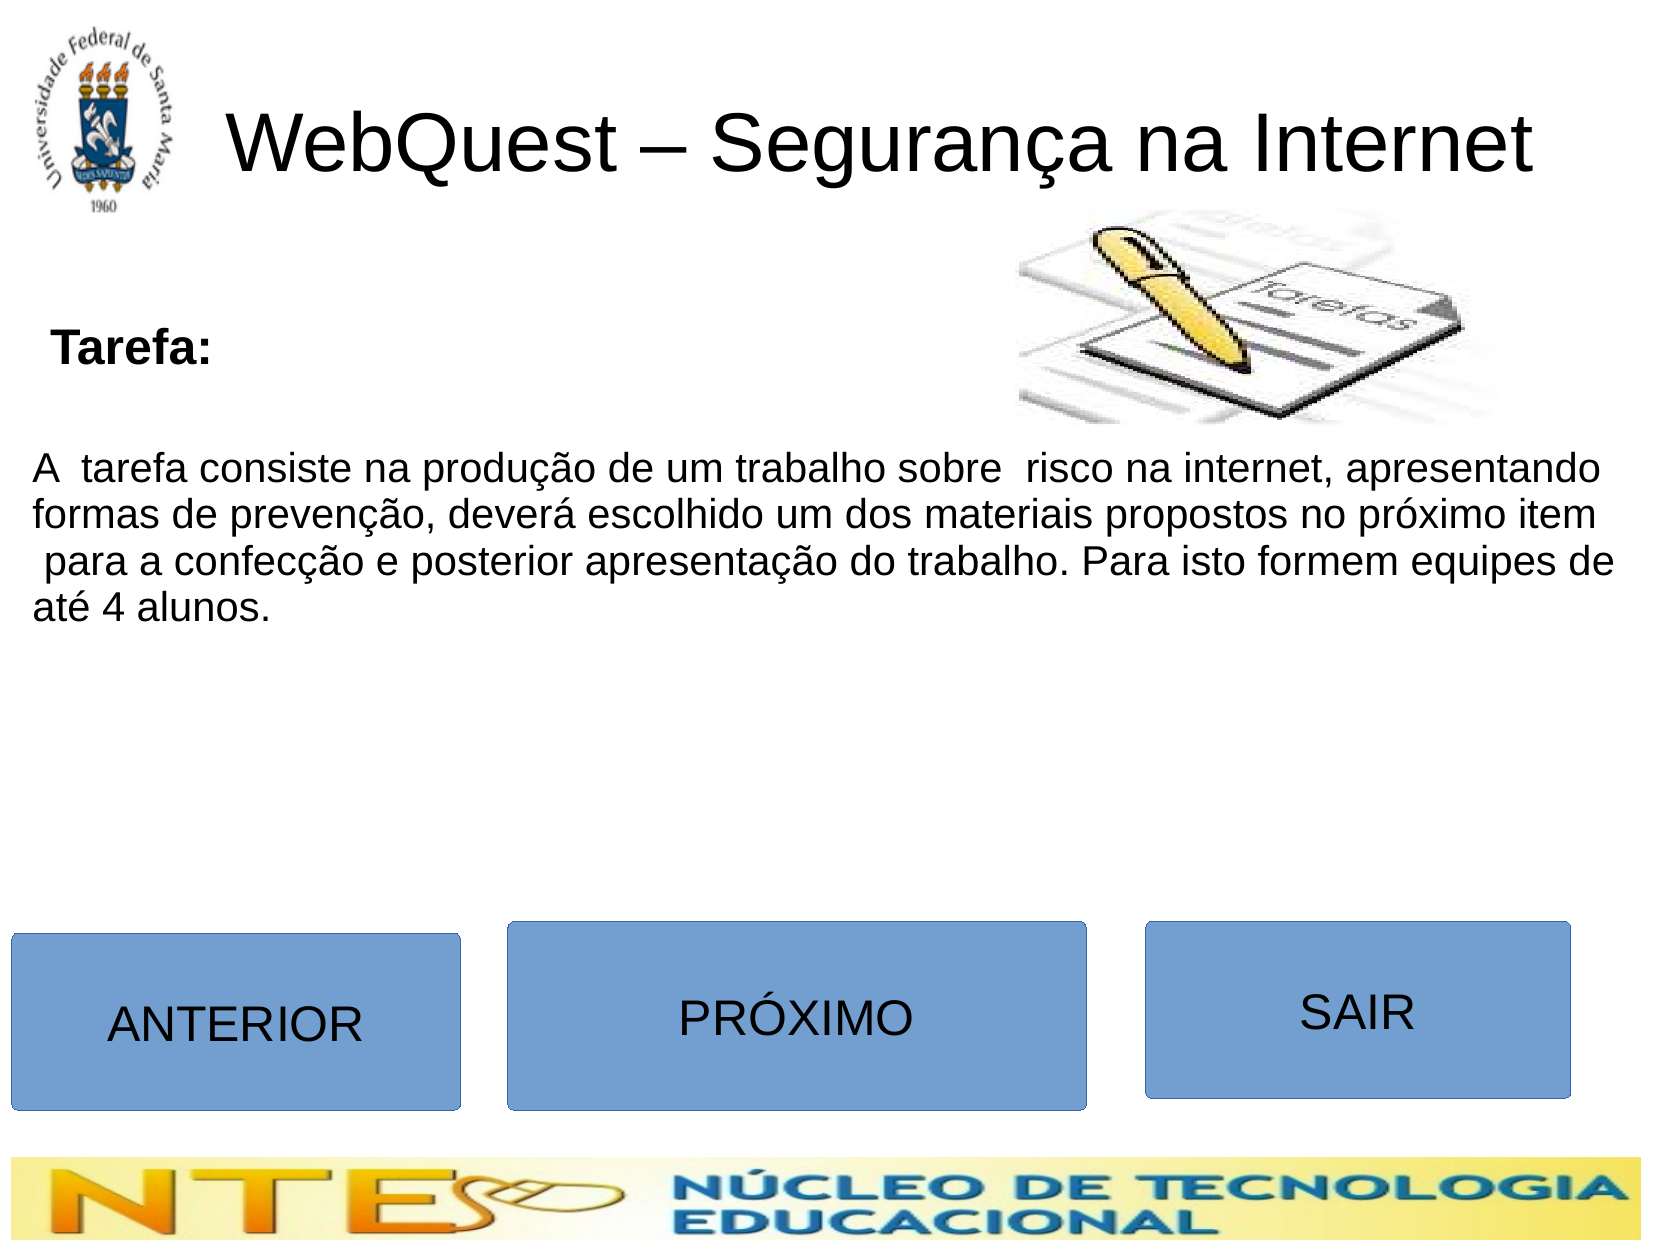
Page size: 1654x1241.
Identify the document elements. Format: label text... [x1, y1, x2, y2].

picture [11, 1157, 1641, 1240]
picture [1015, 209, 1501, 426]
text_box A tarefa consiste na produção de um trabalho sobre risco na internet, apresentando formas de prevenção, deverá escolhido um dos materiais propostos no próximo item para a confecção e posterior apresentação do trabalho. Para isto formem equipes de até 4 alunos. [17, 437, 1654, 640]
text_box Tarefa: [35, 307, 414, 388]
text_box PRÓXIMO [507, 921, 1087, 1111]
text_box ANTERIOR [11, 933, 461, 1111]
text_box SAIR [1145, 921, 1571, 1099]
text_box WebQuest – Segurança na Internet [189, 47, 1595, 229]
picture [16, 15, 189, 229]
